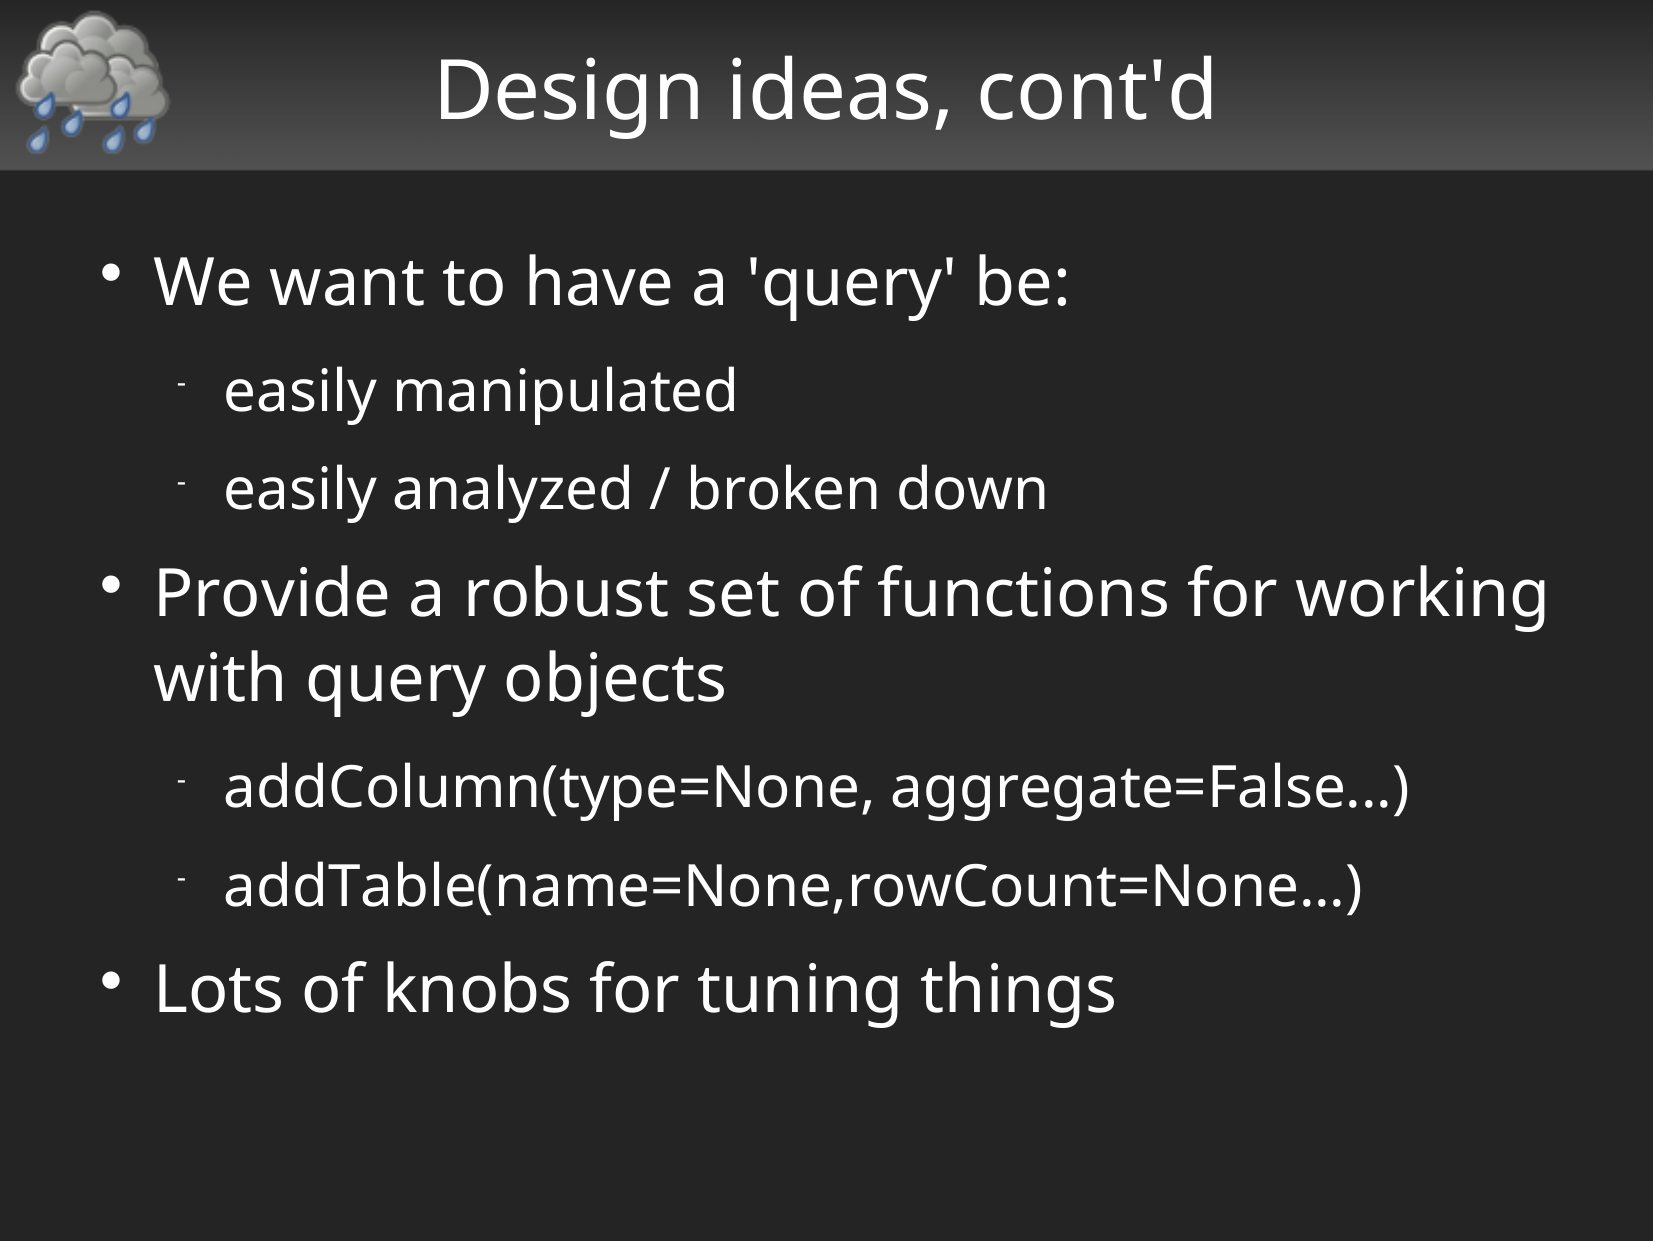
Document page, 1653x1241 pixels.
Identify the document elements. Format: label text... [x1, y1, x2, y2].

picture [0, 0, 1653, 1241]
list We want to have a 'query' be: easily manipulated easily analyzed / broken down Provide a robust set of functions for working with query objects addColumn(type=None, aggregate=False...) addTable(name=None,rowCount=None...) Lots of knobs for tuning things [82, 236, 1570, 1042]
title Design ideas, cont'd [82, 39, 1570, 137]
